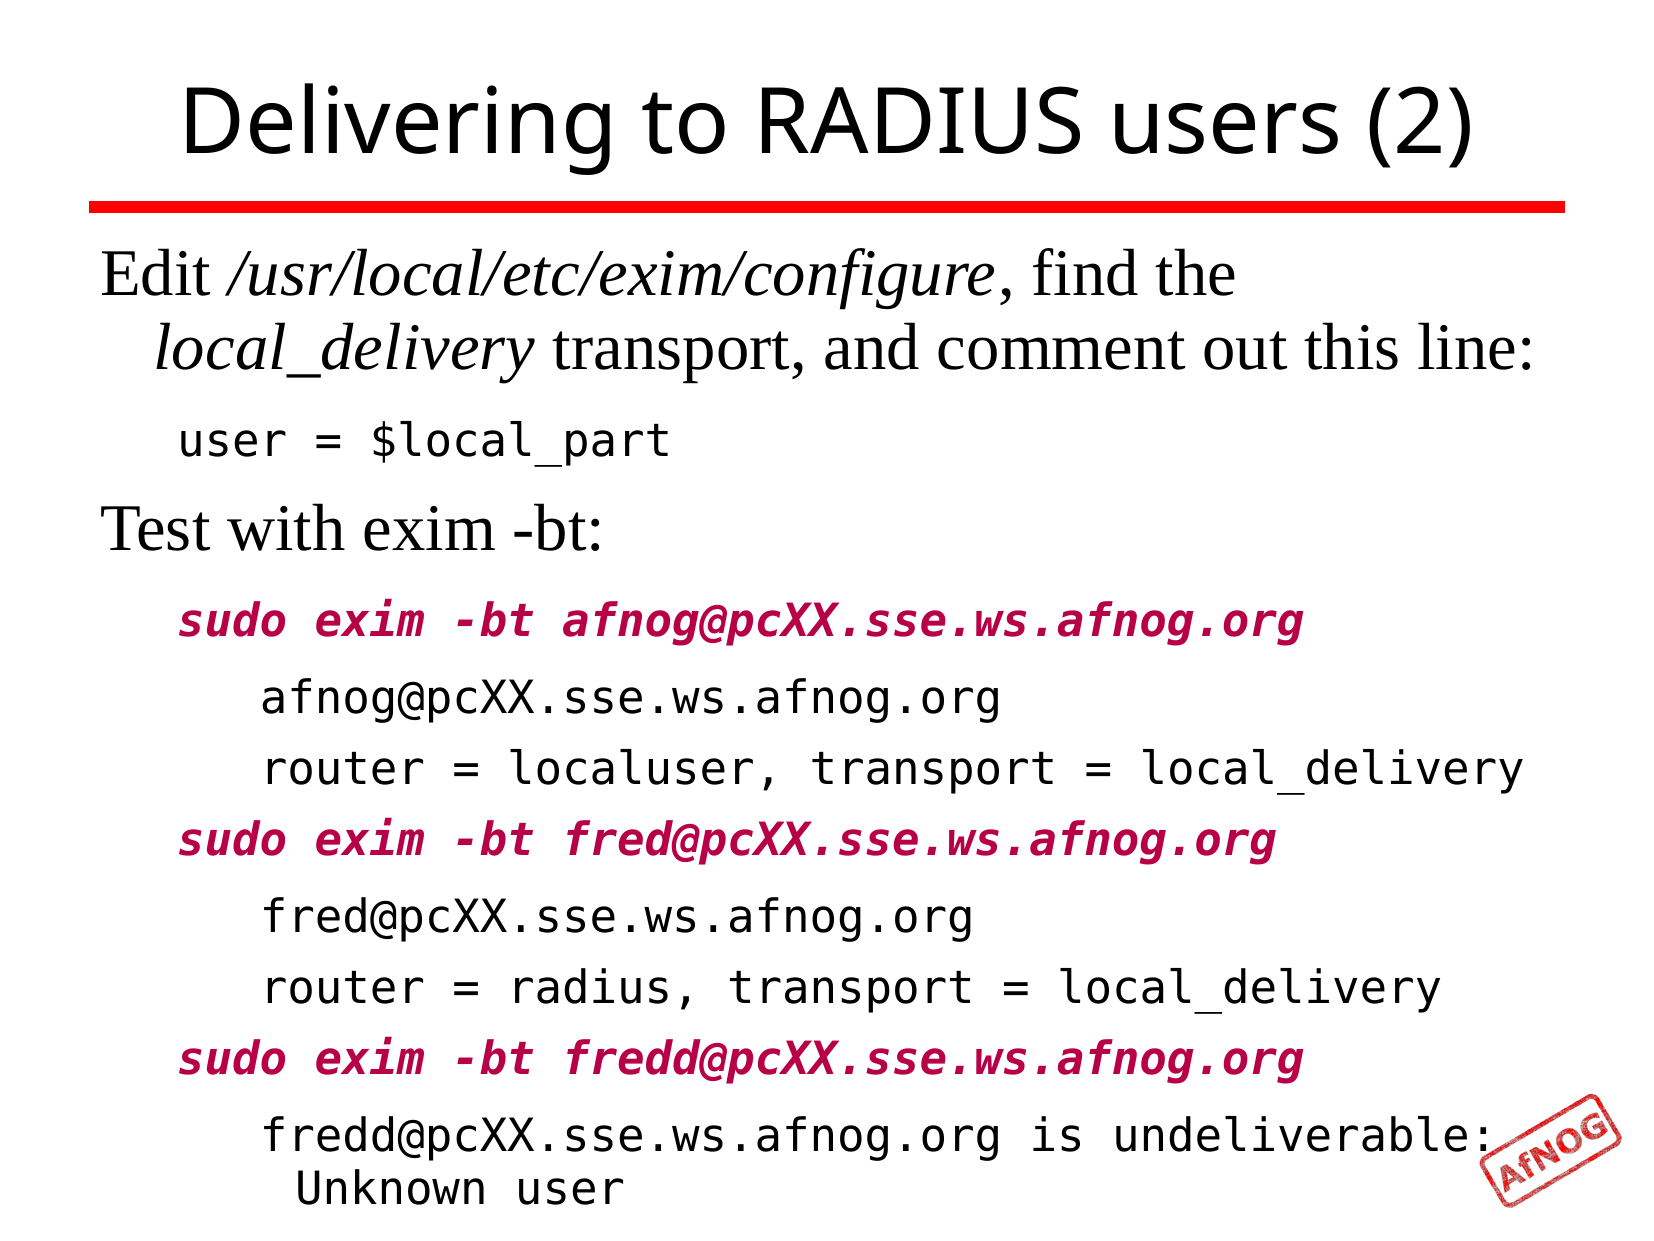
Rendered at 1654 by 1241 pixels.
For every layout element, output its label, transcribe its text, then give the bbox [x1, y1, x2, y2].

list Edit /usr/local/etc/exim/configure, find the local_delivery transport, and comment out this line: user = $local_part Test with exim -bt: sudo exim -bt afnog@pcXX.sse.ws.afnog.org afnog@pcXX.sse.ws.afnog.org router = localuser, transport = local_delivery sudo exim -bt fred@pcXX.sse.ws.afnog.org fred@pcXX.sse.ws.afnog.org router = radius, transport = local_delivery sudo exim -bt fredd@pcXX.sse.ws.afnog.org fredd@pcXX.sse.ws.afnog.org is undeliverable: Unknown user [82, 236, 1571, 1216]
picture [1571, 1090, 1625, 1211]
title Delivering to RADIUS users (2) [88, 36, 1565, 200]
